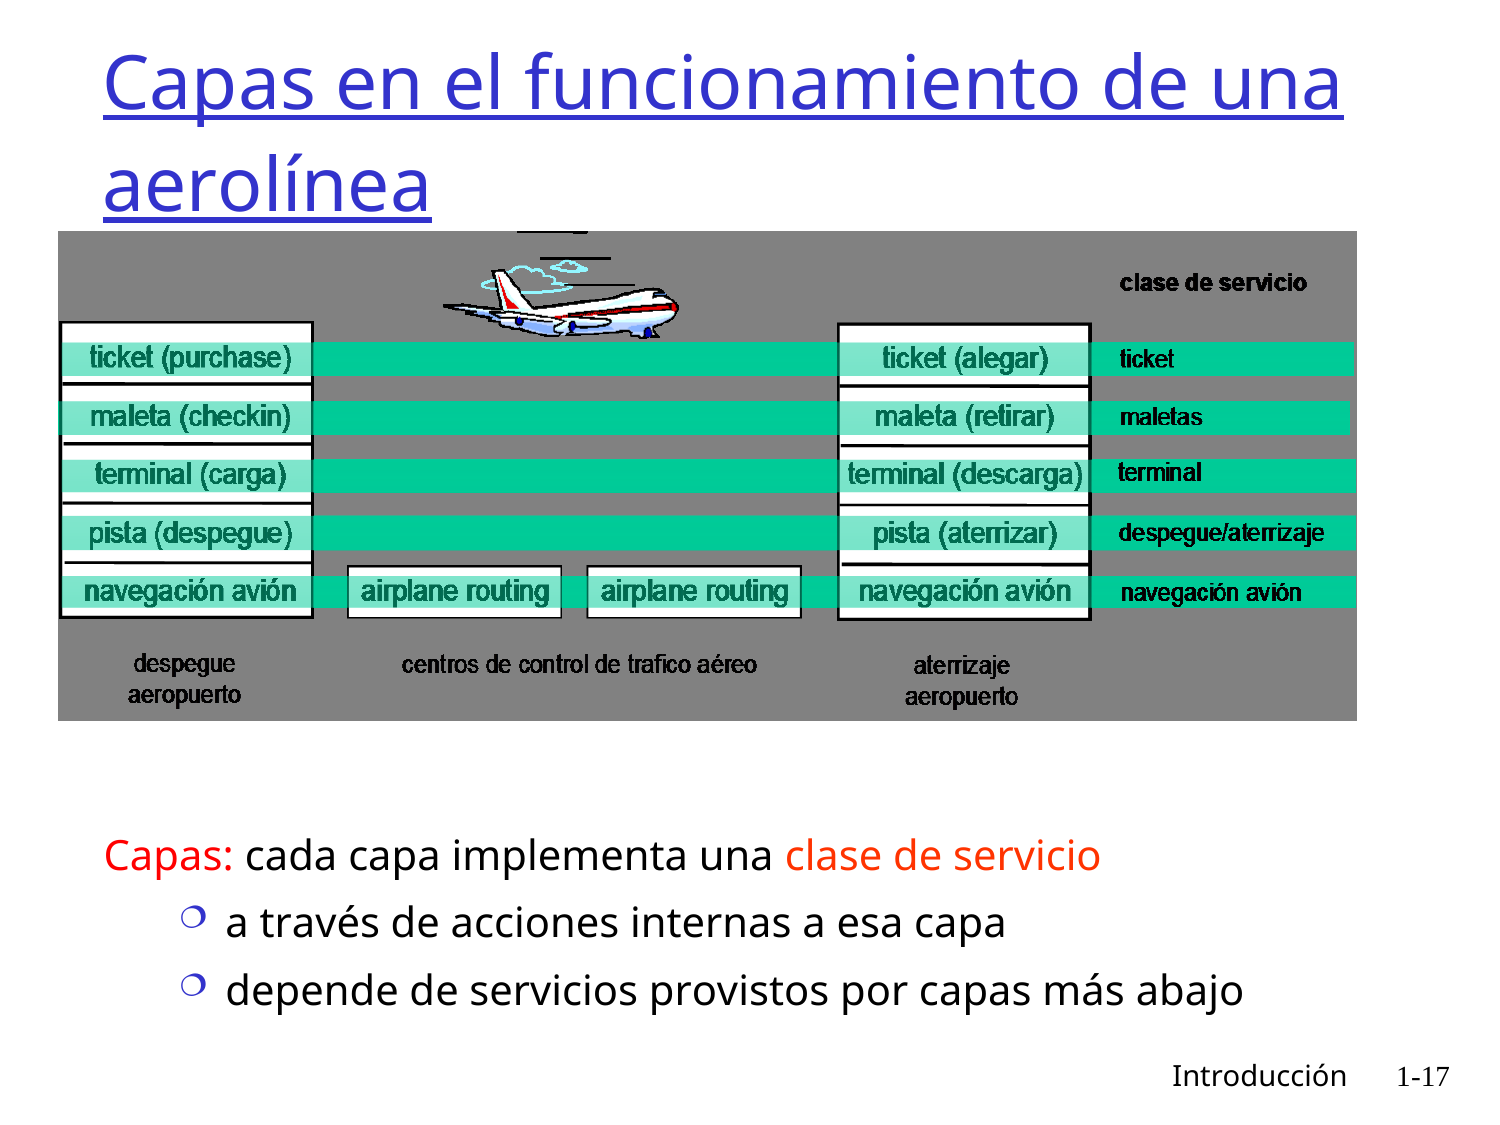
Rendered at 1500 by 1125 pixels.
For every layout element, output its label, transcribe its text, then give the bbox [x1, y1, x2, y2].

title Capas en el funcionamiento de una aerolínea [87, 36, 1363, 227]
list Capas: cada capa implementa una clase de servicio a través de acciones internas a esa capa depende de servicios provistos por capas más abajo [88, 721, 1354, 1042]
text_box [58, 231, 1357, 721]
text_box [1211, 588, 1217, 600]
text_box 1-<number> [1362, 1050, 1466, 1125]
text_box Introducción [887, 1050, 1362, 1125]
text_box [1273, 588, 1278, 600]
text_box [1141, 588, 1145, 600]
text_box [1181, 529, 1187, 537]
